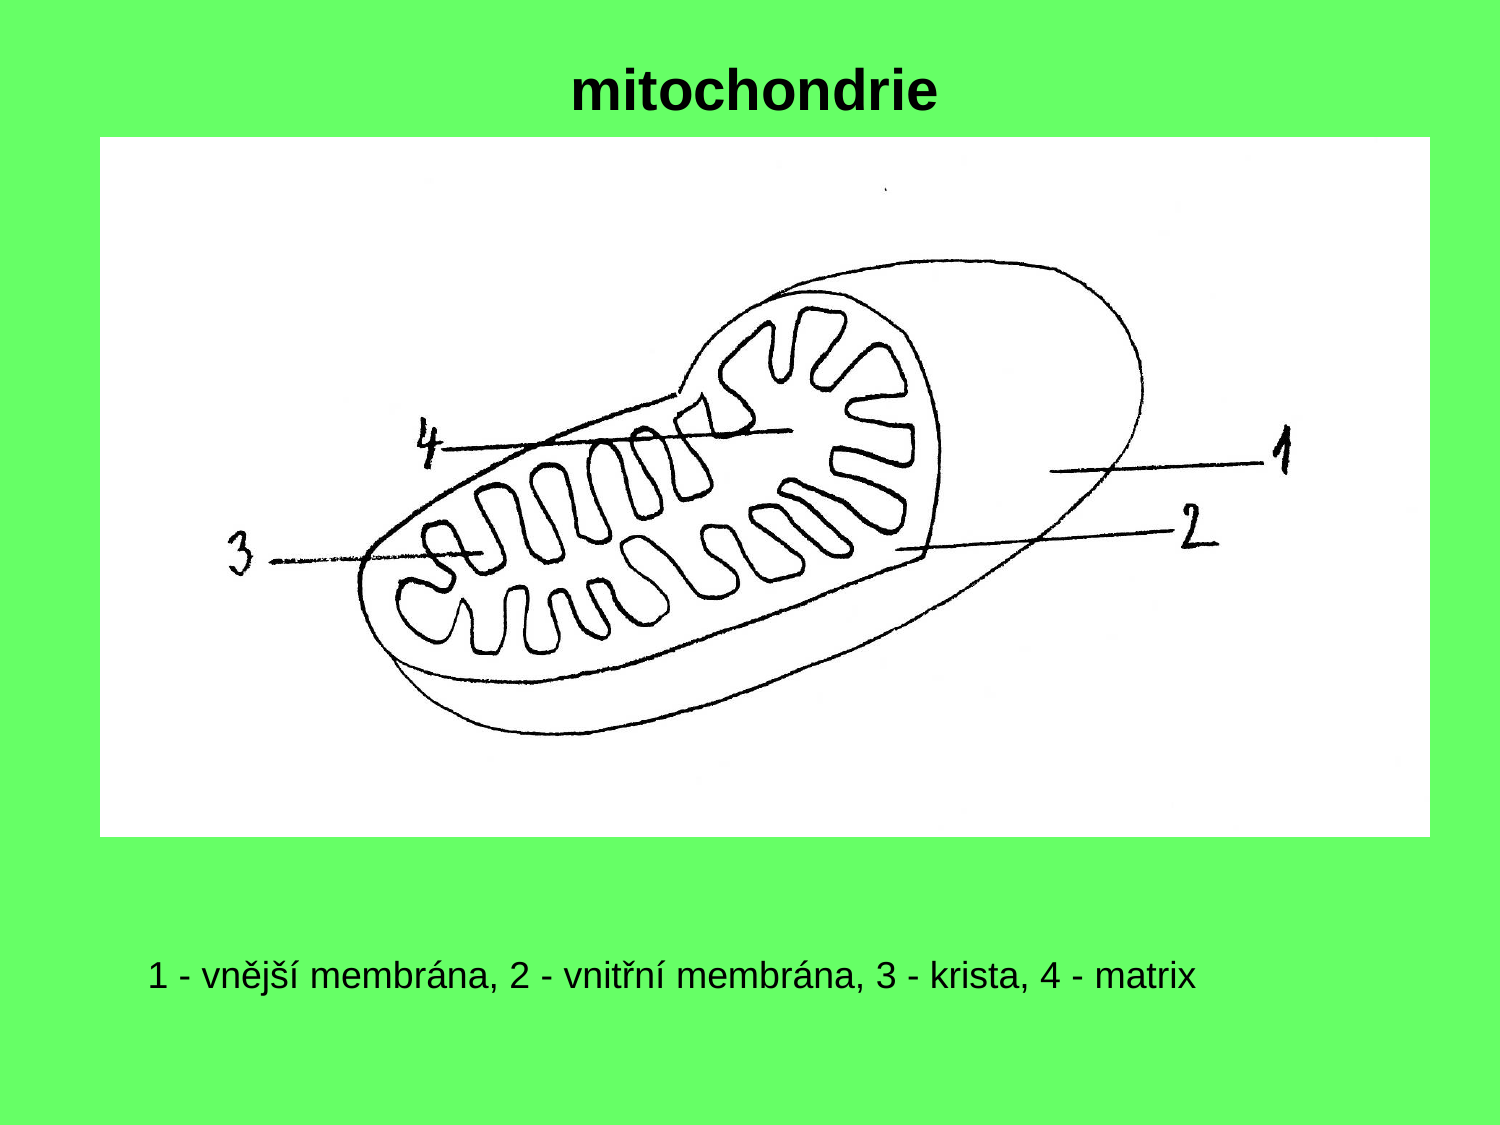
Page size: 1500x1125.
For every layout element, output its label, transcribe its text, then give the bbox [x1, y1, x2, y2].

text_box 1 - vnější membrána, 2 - vnitřní membrána, 3 - krista, 4 - matrix [132, 943, 1213, 1004]
title mitochondrie [75, 45, 1436, 102]
picture [100, 137, 1430, 837]
